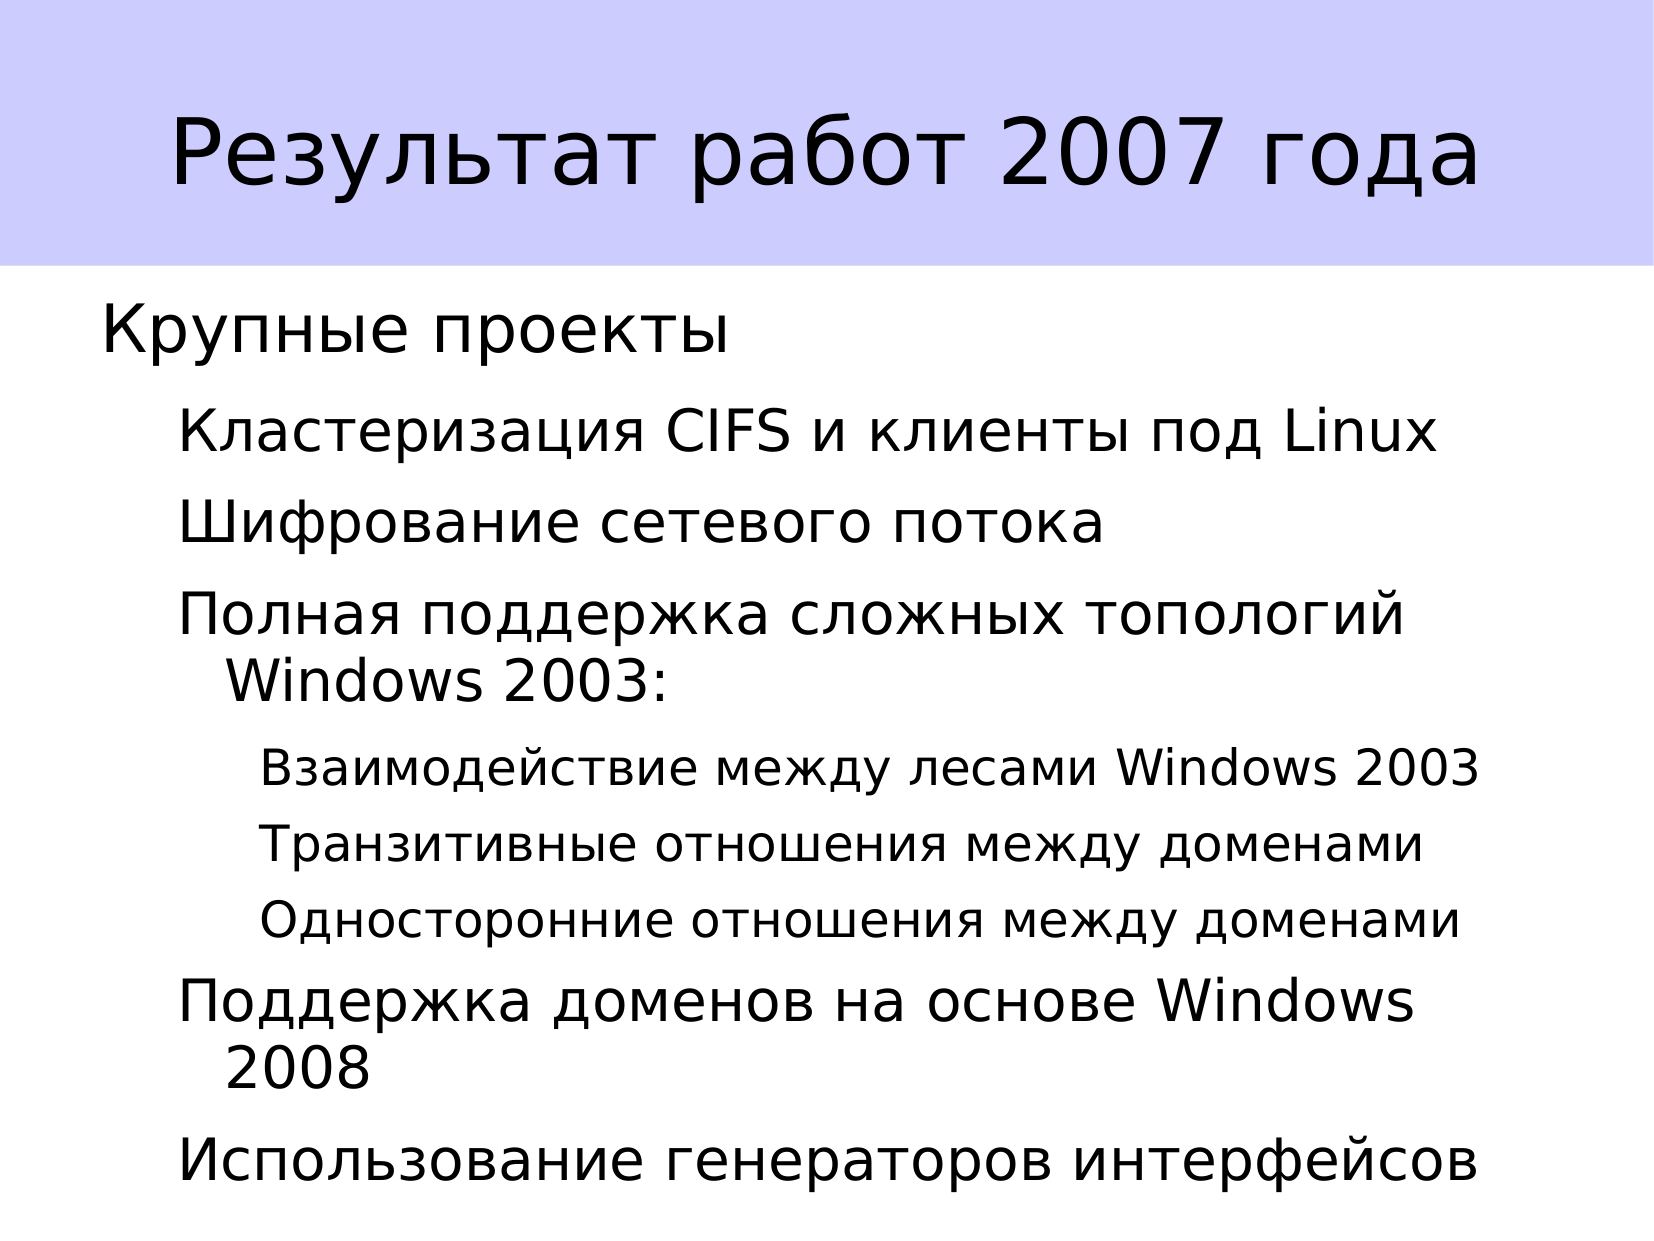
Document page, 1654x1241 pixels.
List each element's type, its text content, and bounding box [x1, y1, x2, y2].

list Крупные проекты Кластеризация CIFS и клиенты под Linux Шифрование сетевого потока Полная поддержка сложных топологий Windows 2003: Взаимодействие между лесами Windows 2003 Транзитивные отношения между доменами Односторонние отношения между доменами Поддержка доменов на основе Windows 2008 Использование генераторов интерфейсов [82, 290, 1571, 1194]
title Результат работ 2007 года [82, 56, 1571, 250]
